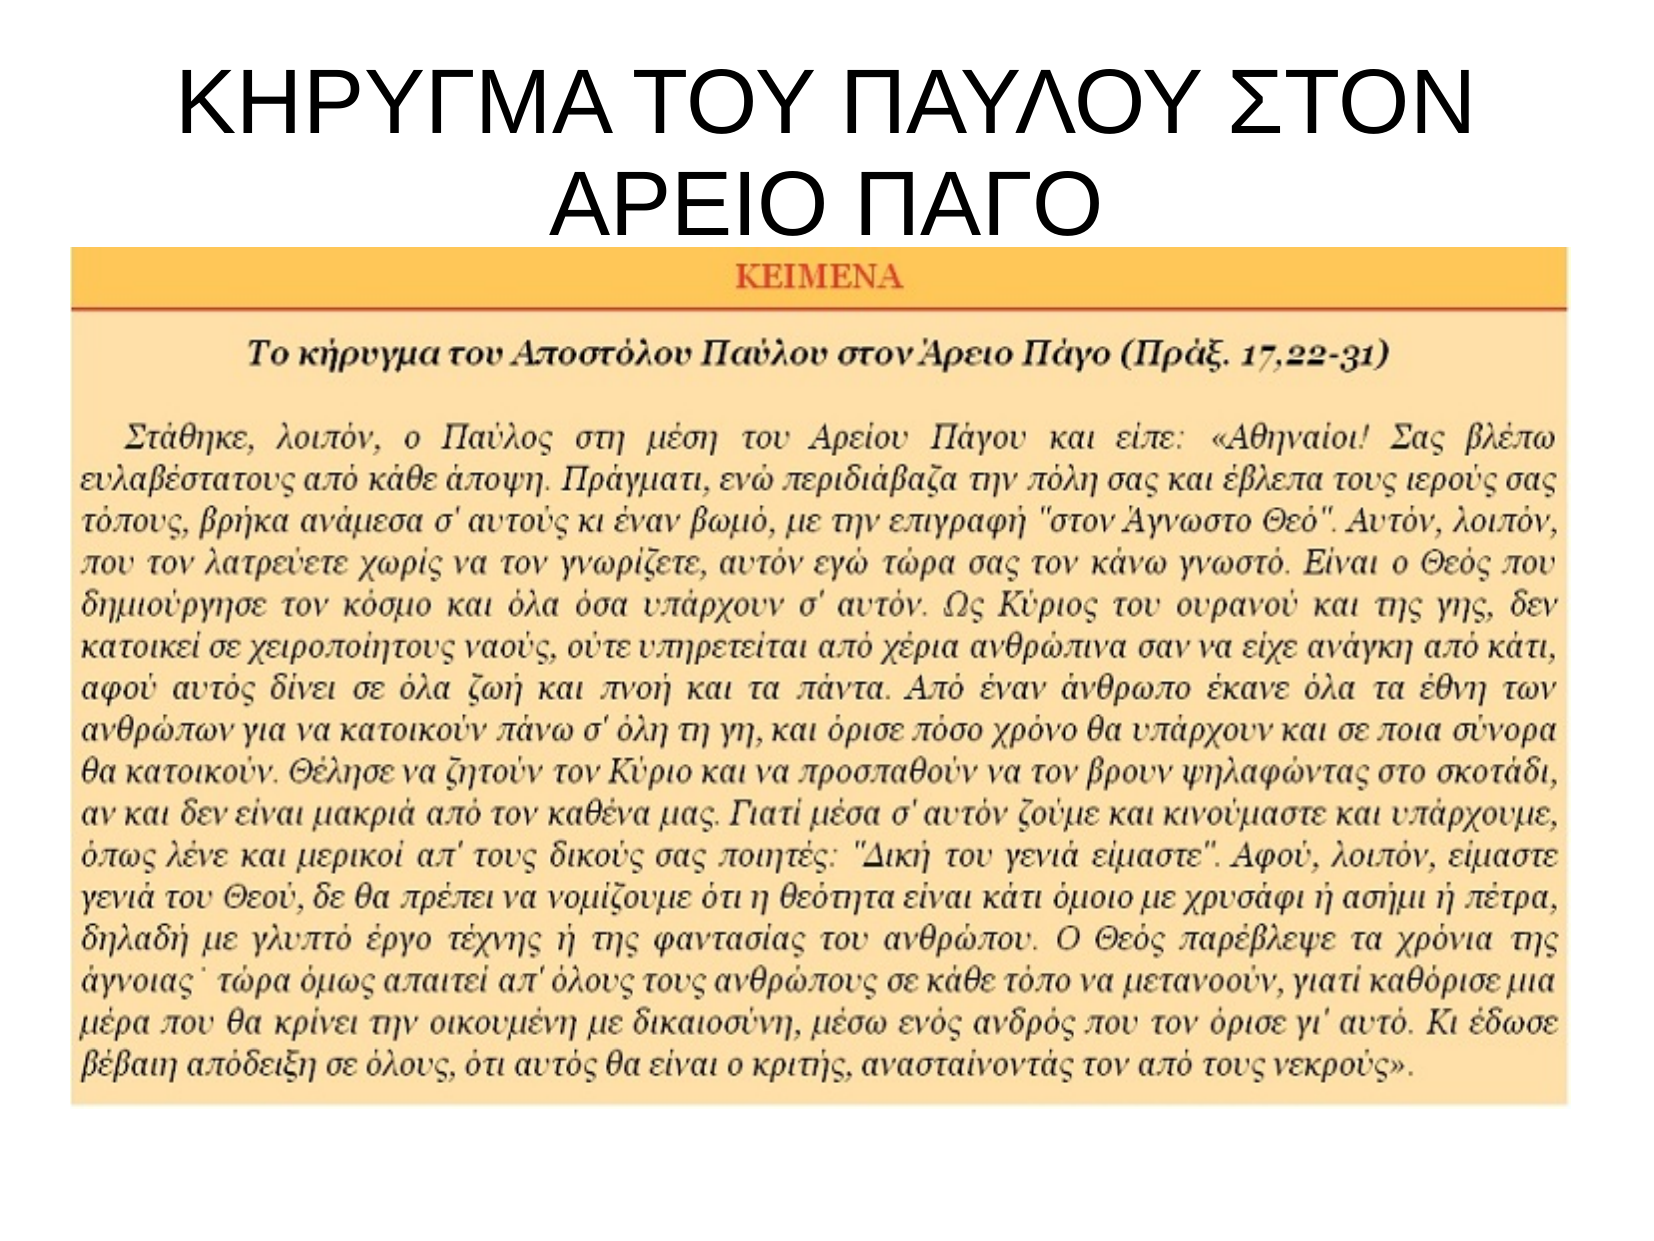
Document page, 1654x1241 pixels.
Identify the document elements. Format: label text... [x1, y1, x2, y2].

picture [70, 247, 1571, 1109]
title ΚΗΡΥΓΜΑ ΤΟΥ ΠΑΥΛΟΥ ΣΤΟΝ ΑΡΕΙΟ ΠΑΓΟ [82, 49, 1571, 247]
